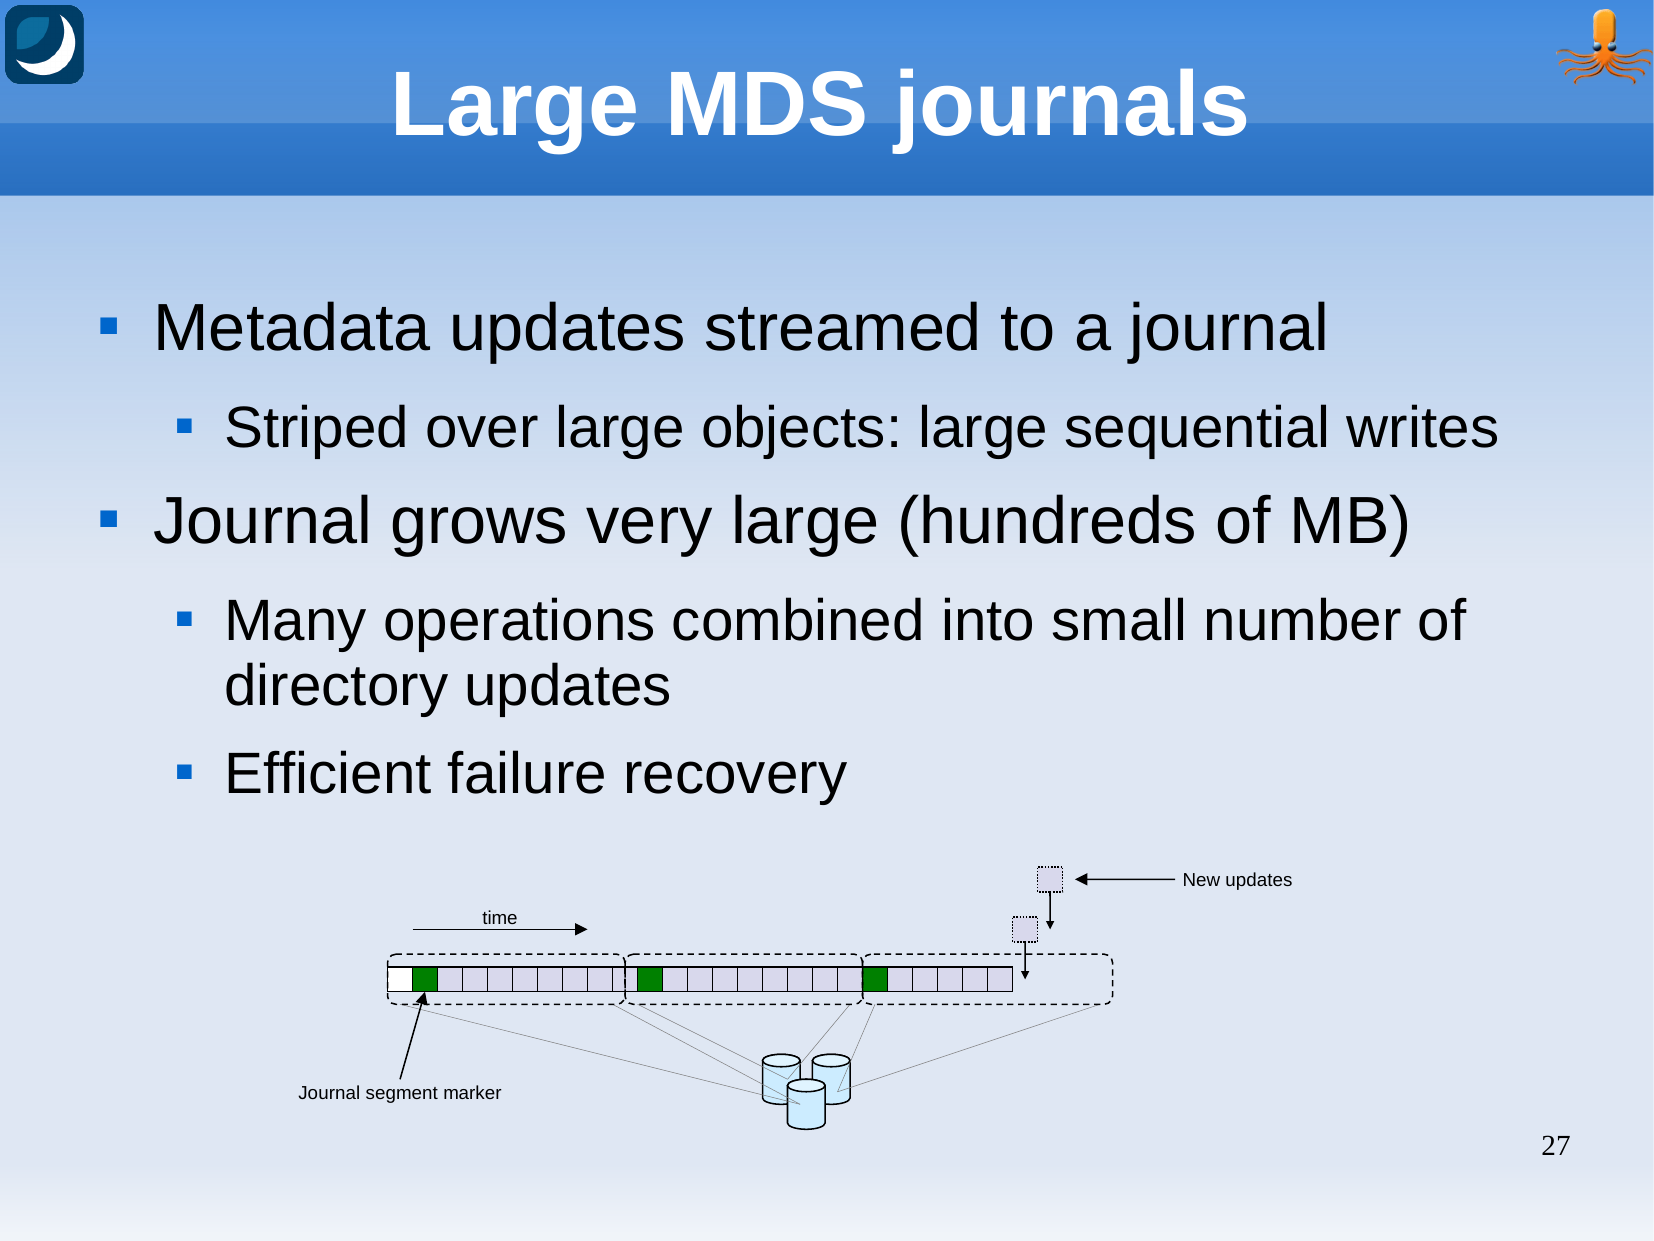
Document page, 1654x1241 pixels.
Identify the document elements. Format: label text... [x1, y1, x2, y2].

text_box time [474, 904, 526, 930]
text_box [626, 966, 861, 992]
text_box Journal segment marker [375, 1079, 426, 1105]
list Metadata updates streamed to a journal Striped over large objects: large sequential writes Journal grows very large (hundreds of MB) Many operations combined into small number of directory updates Efficient failure recovery [82, 290, 1571, 863]
text_box [762, 1085, 791, 1101]
text_box [864, 966, 1013, 992]
text_box [840, 1064, 851, 1090]
picture [0, 0, 1654, 1241]
text_box [1037, 866, 1063, 892]
text_box [762, 1062, 851, 1130]
title Large MDS journals [76, 7, 1565, 200]
text_box New updates [1175, 866, 1301, 892]
text_box [762, 1062, 799, 1078]
text_box [1012, 916, 1038, 942]
text_box [387, 966, 624, 992]
